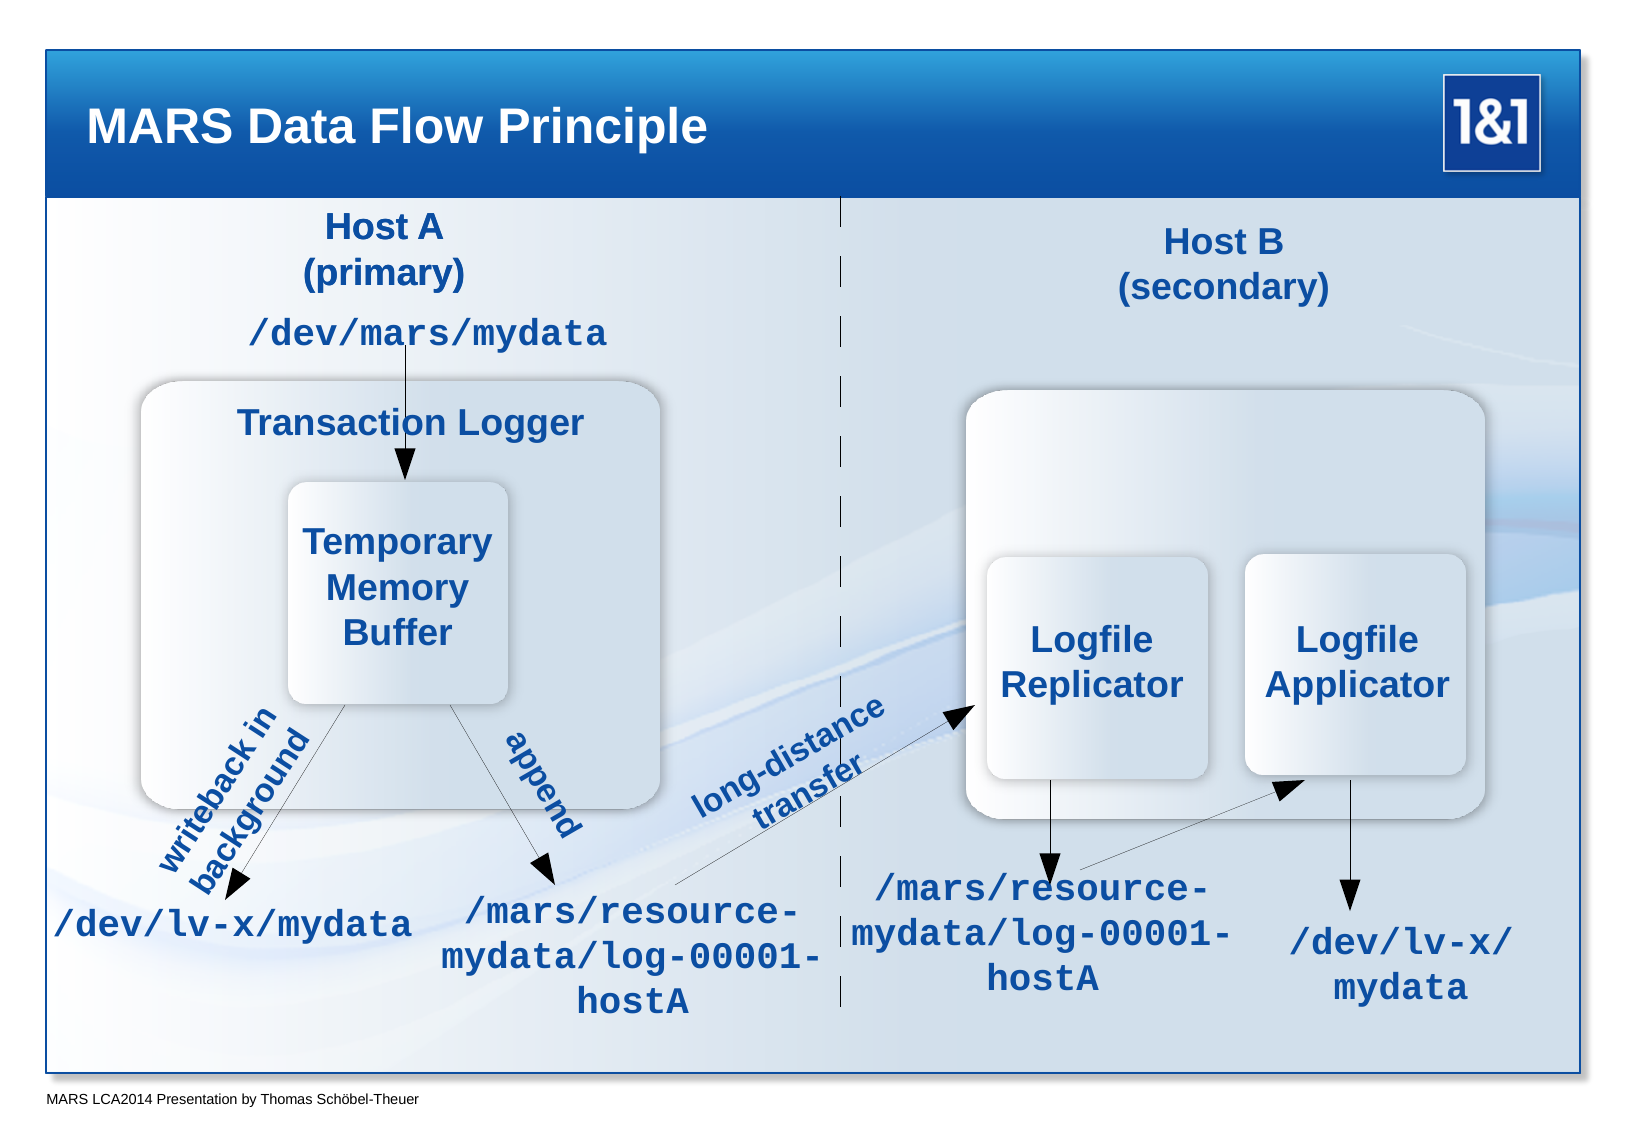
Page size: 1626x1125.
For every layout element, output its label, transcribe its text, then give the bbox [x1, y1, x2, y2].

text_box /dev/mars/mydata [180, 314, 676, 345]
text_box /mars/resource-mydata/log-00001-hostA [395, 908, 871, 999]
text_box Temporary Memory Buffer [255, 539, 541, 630]
picture [925, 891, 932, 897]
footer MARS LCA2014 Presentation by Thomas Schöbel-Theuer [46, 1068, 561, 1125]
picture [1083, 883, 1091, 897]
text_box Logfile Applicator [1244, 614, 1470, 705]
picture [605, 999, 613, 1010]
picture [44, 48, 1597, 1090]
text_box long-distance transfer [659, 679, 936, 864]
text_box /mars/resource-mydata/log-00001-hostA [825, 899, 1261, 960]
text_box append [477, 691, 614, 876]
title MARS Data Flow Principle [86, 51, 1416, 196]
text_box writeback in background [140, 680, 323, 920]
text_box Host B (secondary) [1095, 224, 1354, 300]
picture [909, 883, 913, 899]
text_box Logfile Replicator [969, 614, 1216, 705]
text_box Transaction Logger [176, 389, 646, 451]
text_box /dev/lv-x/mydata [15, 906, 450, 937]
text_box /dev/lv-x/mydata [1241, 920, 1561, 1006]
picture [1173, 883, 1182, 888]
picture [1038, 883, 1047, 888]
text_box Host A (primary) [255, 209, 514, 285]
